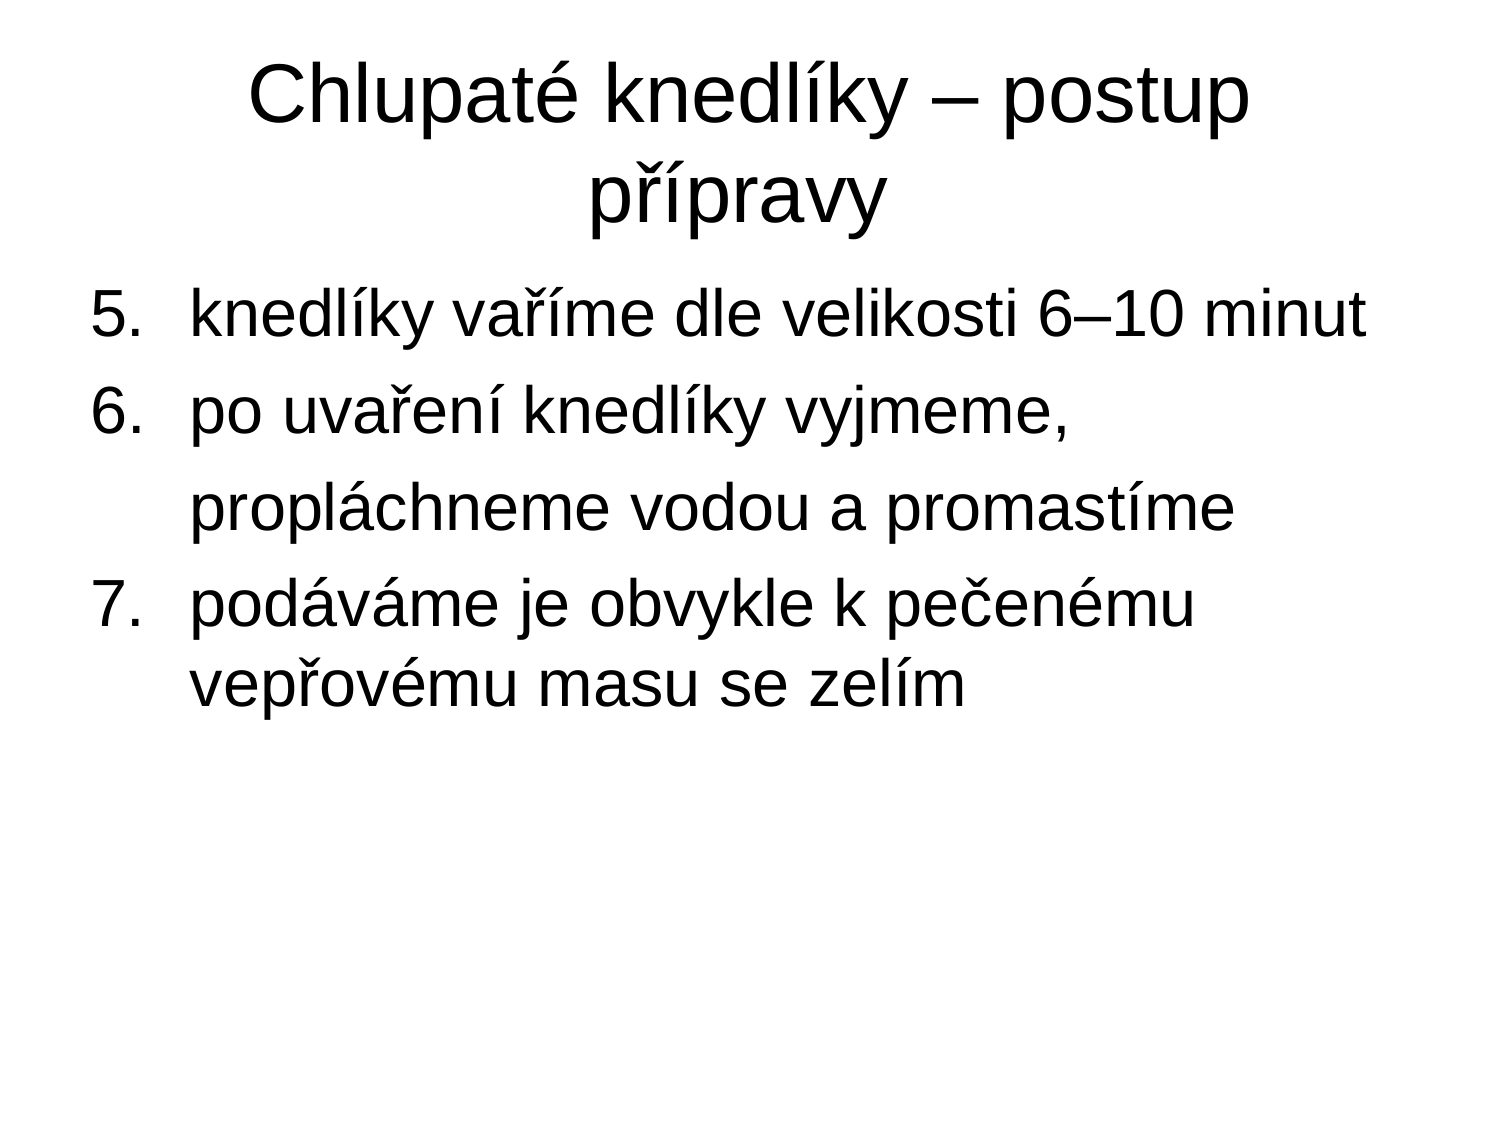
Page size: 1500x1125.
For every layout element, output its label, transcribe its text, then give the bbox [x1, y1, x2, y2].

title Chlupaté knedlíky – postup přípravy [75, 31, 1426, 247]
list 5. knedlíky vaříme dle velikosti 6–10 minut po uvaření knedlíky vyjmeme, propláchneme vodou a promastíme 7. podáváme je obvykle k pečenému vepřovému masu se zelím [75, 262, 1426, 1006]
